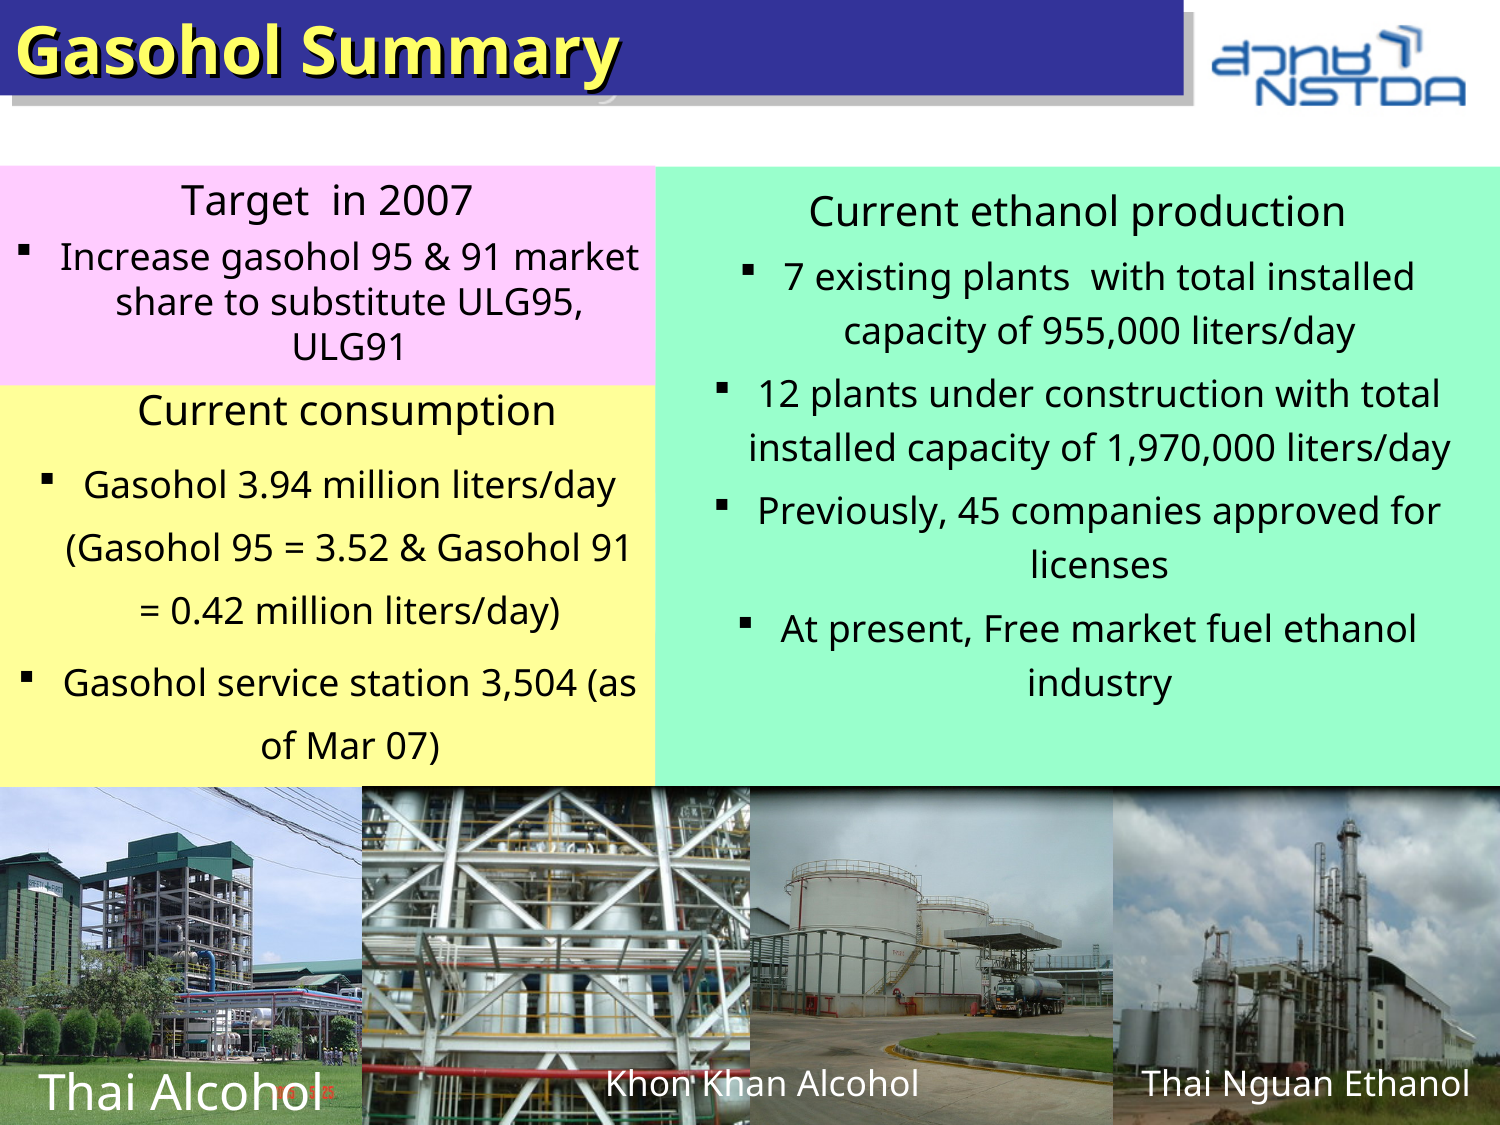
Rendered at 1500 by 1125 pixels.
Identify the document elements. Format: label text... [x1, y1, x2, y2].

text_box Target in 2007 Increase gasohol 95 & 91 market share to substitute ULG95, ULG91 [0, 165, 656, 386]
text_box Current ethanol production 7 existing plants with total installed capacity of 955,000 liters/day 12 plants under construction with total installed capacity of 1,970,000 liters/day Previously, 45 companies approved for licenses At present, Free market fuel ethanol industry [655, 166, 1500, 786]
picture [0, 786, 1500, 1125]
text_box Current consumption Gasohol 3.94 million liters/day (Gasohol 95 = 3.52 & Gasohol 91 = 0.42 million liters/day) Gasohol service station 3,504 (as of Mar 07) [0, 386, 655, 787]
text_box Gasohol Summary [0, 0, 1184, 96]
text_box Khon Khan Alcohol [562, 1053, 963, 1112]
text_box Thai Nguan Ethanol [1112, 1053, 1500, 1112]
picture [0, 0, 1500, 166]
text_box Thai Alcohol [0, 1053, 363, 1125]
